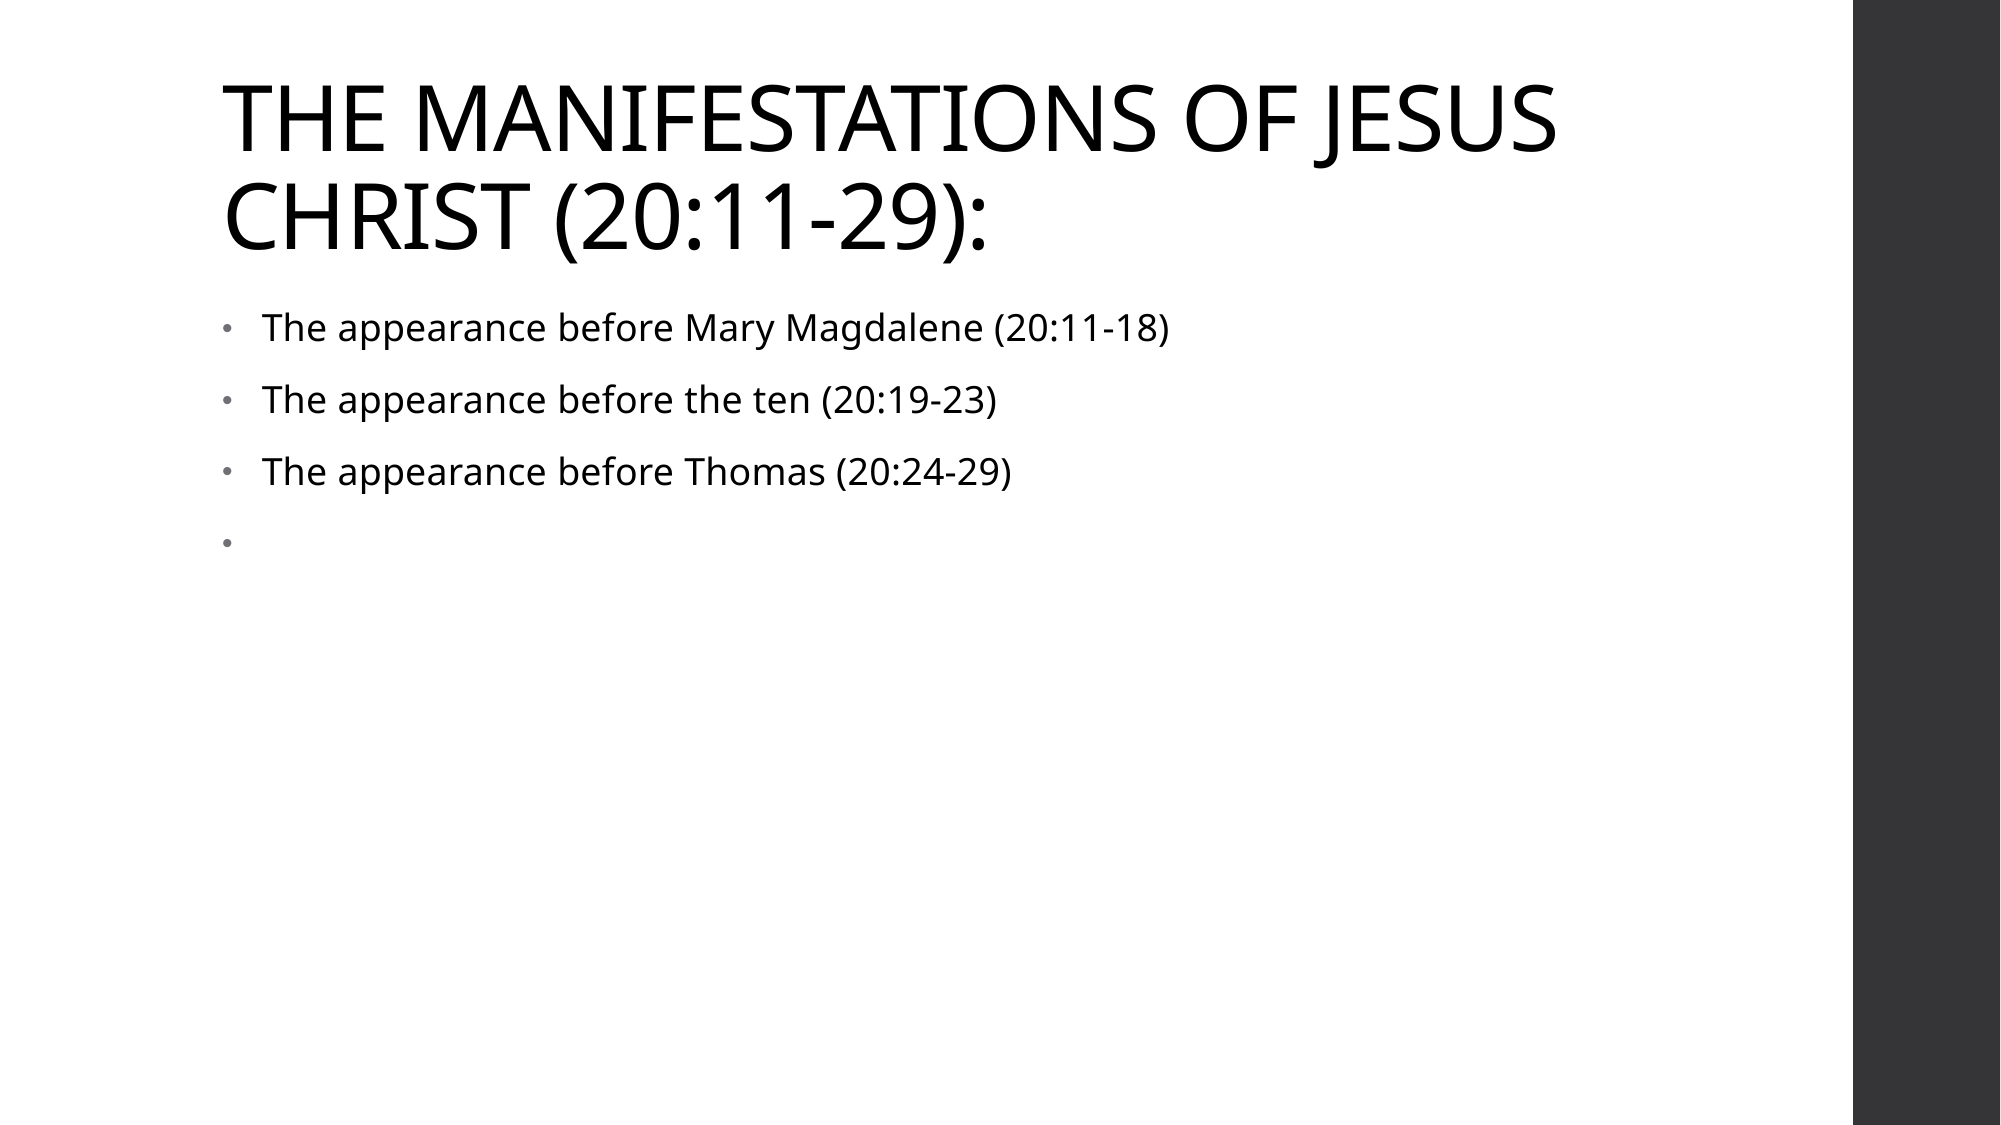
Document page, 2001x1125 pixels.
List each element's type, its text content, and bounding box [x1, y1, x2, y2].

list The appearance before Mary Magdalene (20:11-18) The appearance before the ten (20:19-23) The appearance before Thomas (20:24-29) [206, 299, 1617, 1014]
title THE MANIFESTATIONS OF JESUS CHRIST (20:11-29): [206, 60, 1797, 278]
